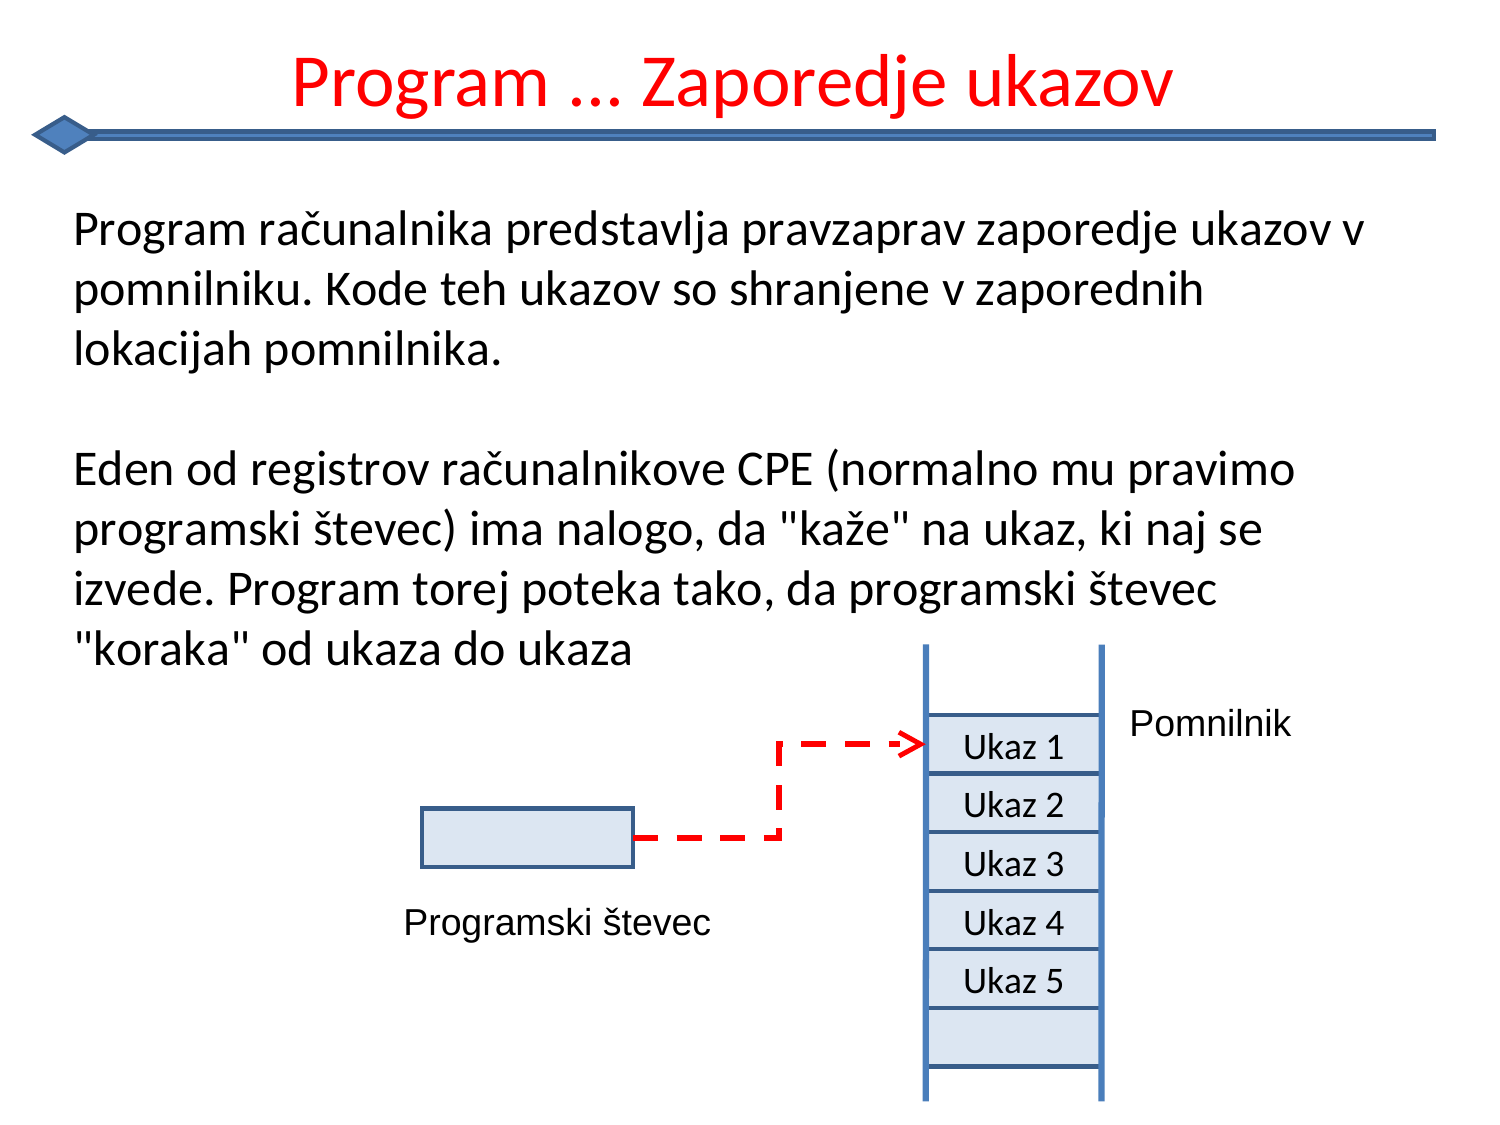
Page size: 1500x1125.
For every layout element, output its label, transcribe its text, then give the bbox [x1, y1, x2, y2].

text_box Ukaz 1 [930, 714, 1098, 773]
text_box Ukaz 5 [929, 949, 1098, 1007]
text_box Pomnilnik [1114, 691, 1307, 752]
title Program ... Zaporedje ukazov [58, 0, 1409, 153]
text_box [421, 808, 633, 868]
text_box Ukaz 4 [930, 890, 1098, 949]
text_box Program računalnika predstavlja pravzaprav zaporedje ukazov v pomnilniku. Kode teh ukazov so shranjene v zaporednih lokacijah pomnilnika. Eden od registrov računalnikove CPE (normalno mu pravimo programski števec) ima nalogo, da "kaže" na ukaz, ki naj se izvede. Program torej poteka tako, da programski števec "koraka" od ukaza do ukaza [58, 187, 1407, 743]
text_box [929, 1007, 1098, 1067]
text_box Ukaz 3 [930, 832, 1098, 890]
text_box Programski števec [388, 890, 727, 952]
text_box Ukaz 2 [930, 773, 1098, 832]
